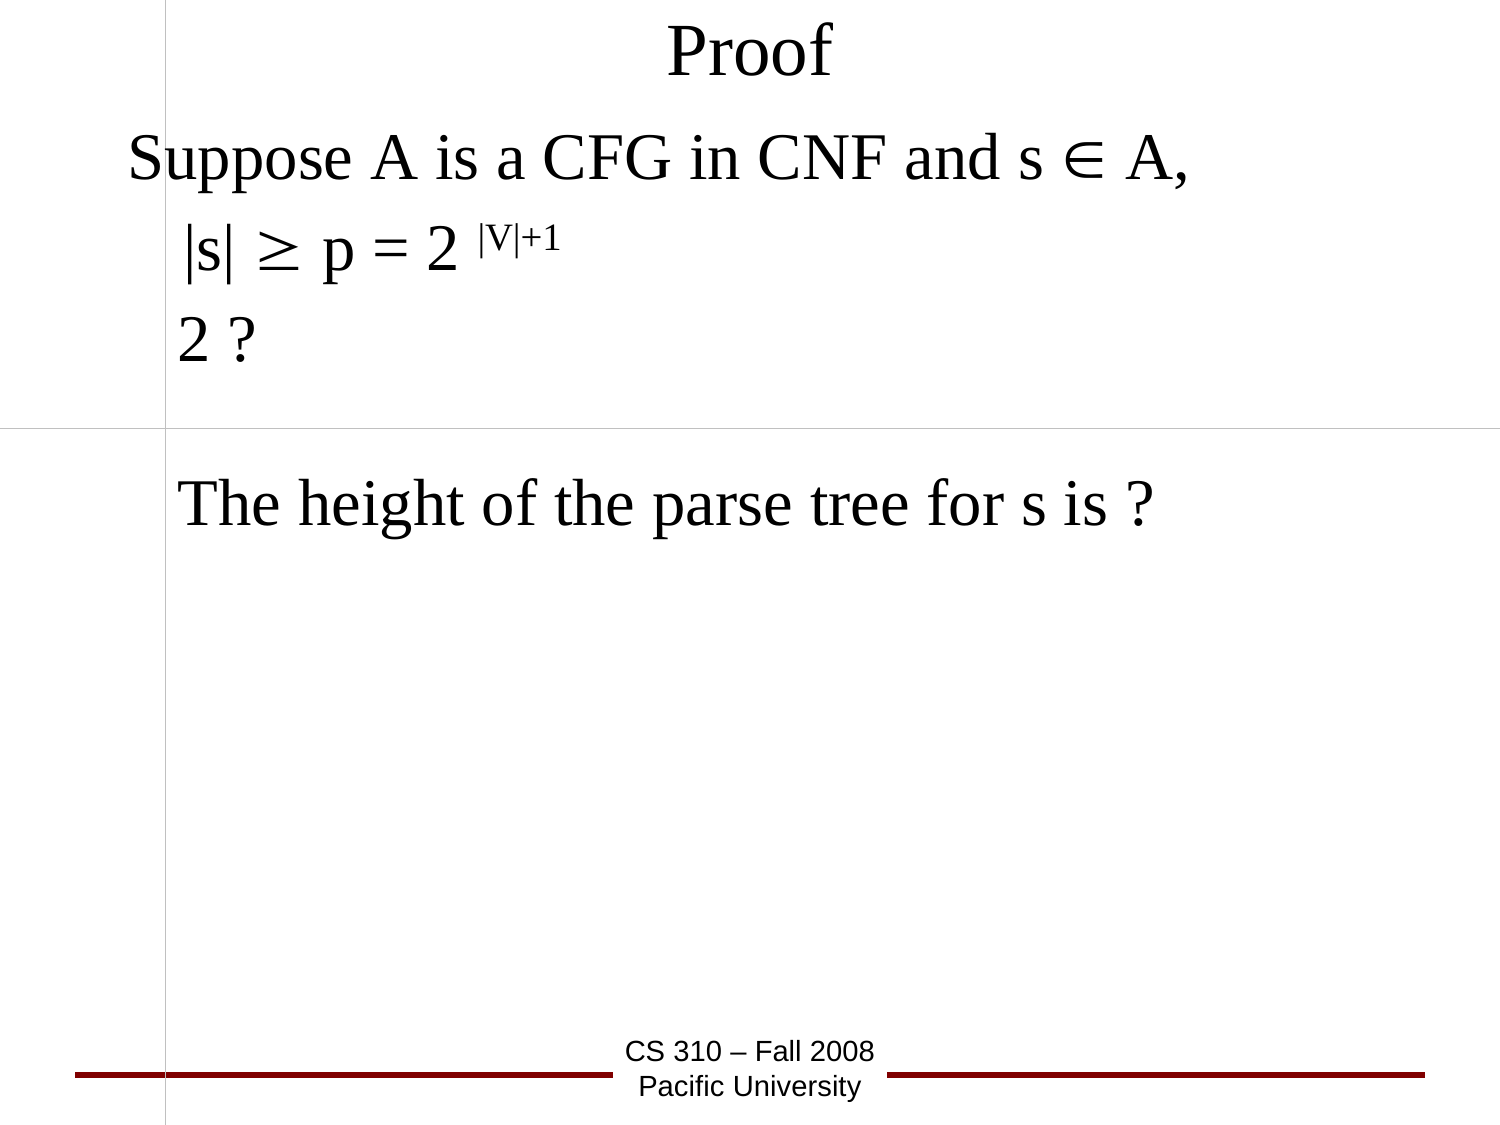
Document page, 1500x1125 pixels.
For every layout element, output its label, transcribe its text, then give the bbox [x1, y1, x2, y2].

title Proof [112, 0, 1388, 100]
list Suppose A is a CFG in CNF and s  A, |s|  p = 2 |V|+1 2 ? The height of the parse tree for s is ? [112, 112, 1388, 1001]
